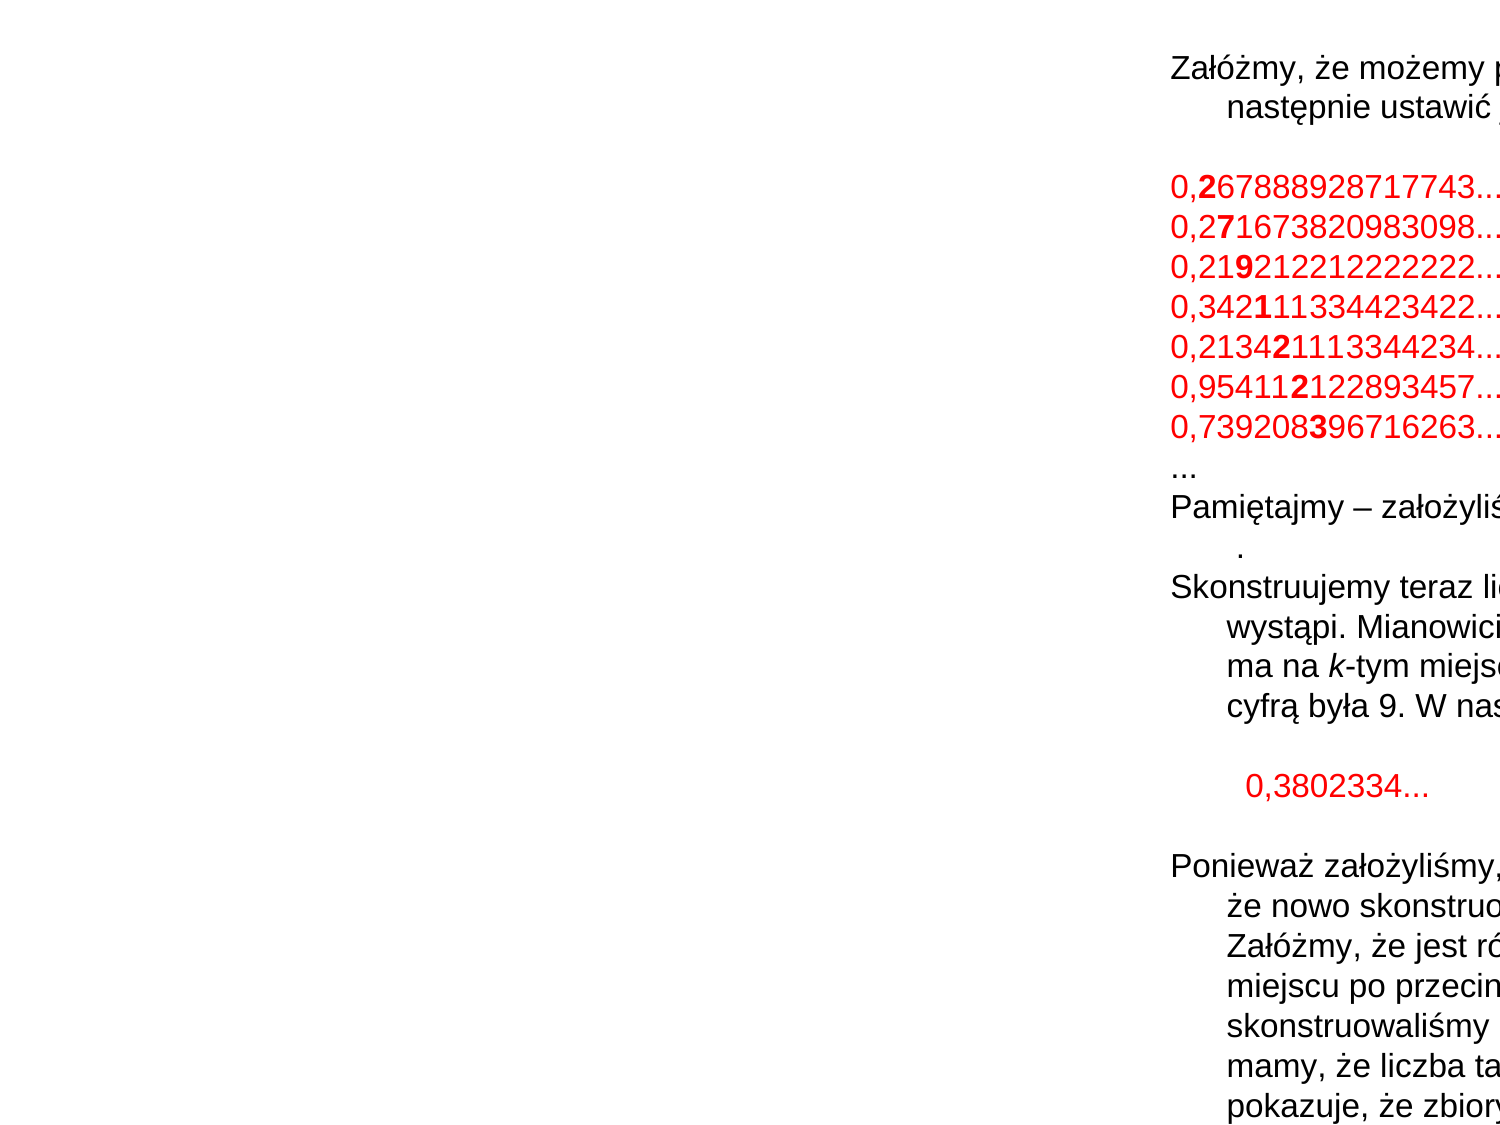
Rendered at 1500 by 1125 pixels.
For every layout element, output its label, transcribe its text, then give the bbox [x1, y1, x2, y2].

text_box Załóżmy, że możemy ponumerować wszystkie liczby rzeczywiste liczbami naturalnymi, a następnie ustawić je jedna za drugą, na przykład w ten sposób: 0,267888928717743... 0,271673820983098... 0,219212212222222... 0,342111334423422... 0,213421113344234... 0,954112122893457... 0,739208396716263... ... Pamiętajmy – założyliśmy, że powyższy ciąg zawiera wszystkie liczby rzeczywiste z przedziału . Skonstruujemy teraz liczbę rzeczywistą, która jednak w powyższym ciągu na pewno nie wystąpi. Mianowicie, nasza liczba ma na k-tym miejscu po przecinku cyfrę o 1 większą niż ma na k-tym miejscu liczba stojąca w powyższym ciągu na miejscu k-tym, lub 0 jeżeli tą cyfrą była 9. W naszym przykładzie wyglądałaby ona tak: 0,3802334... Ponieważ założyliśmy, że zbiór zawiera wszystkie liczby rzeczywiste z przedziału to znaczy, że nowo skonstruowana liczba musi być równa którejś z liczb już tam występujących. Załóżmy, że jest równa n-tej liczbie - wtedy, w szczególności, powinna mieć na n-tym miejscu po przecinku taką samą cyfrę - dochodzimy więc do sprzeczności ponieważ skonstruowaliśmy liczbę tak, że na n-tym miejscu ma inną cyfrę. Z dowolności wyboru n mamy, że liczba ta nie występowała wcześniej w naszym zbiorze. Otrzymana sprzeczność pokazuje, że zbiory liczb naturalnych i rzeczywistych z przedziału [0,1] nie są równoliczne. [1155, 38, 1500, 1125]
